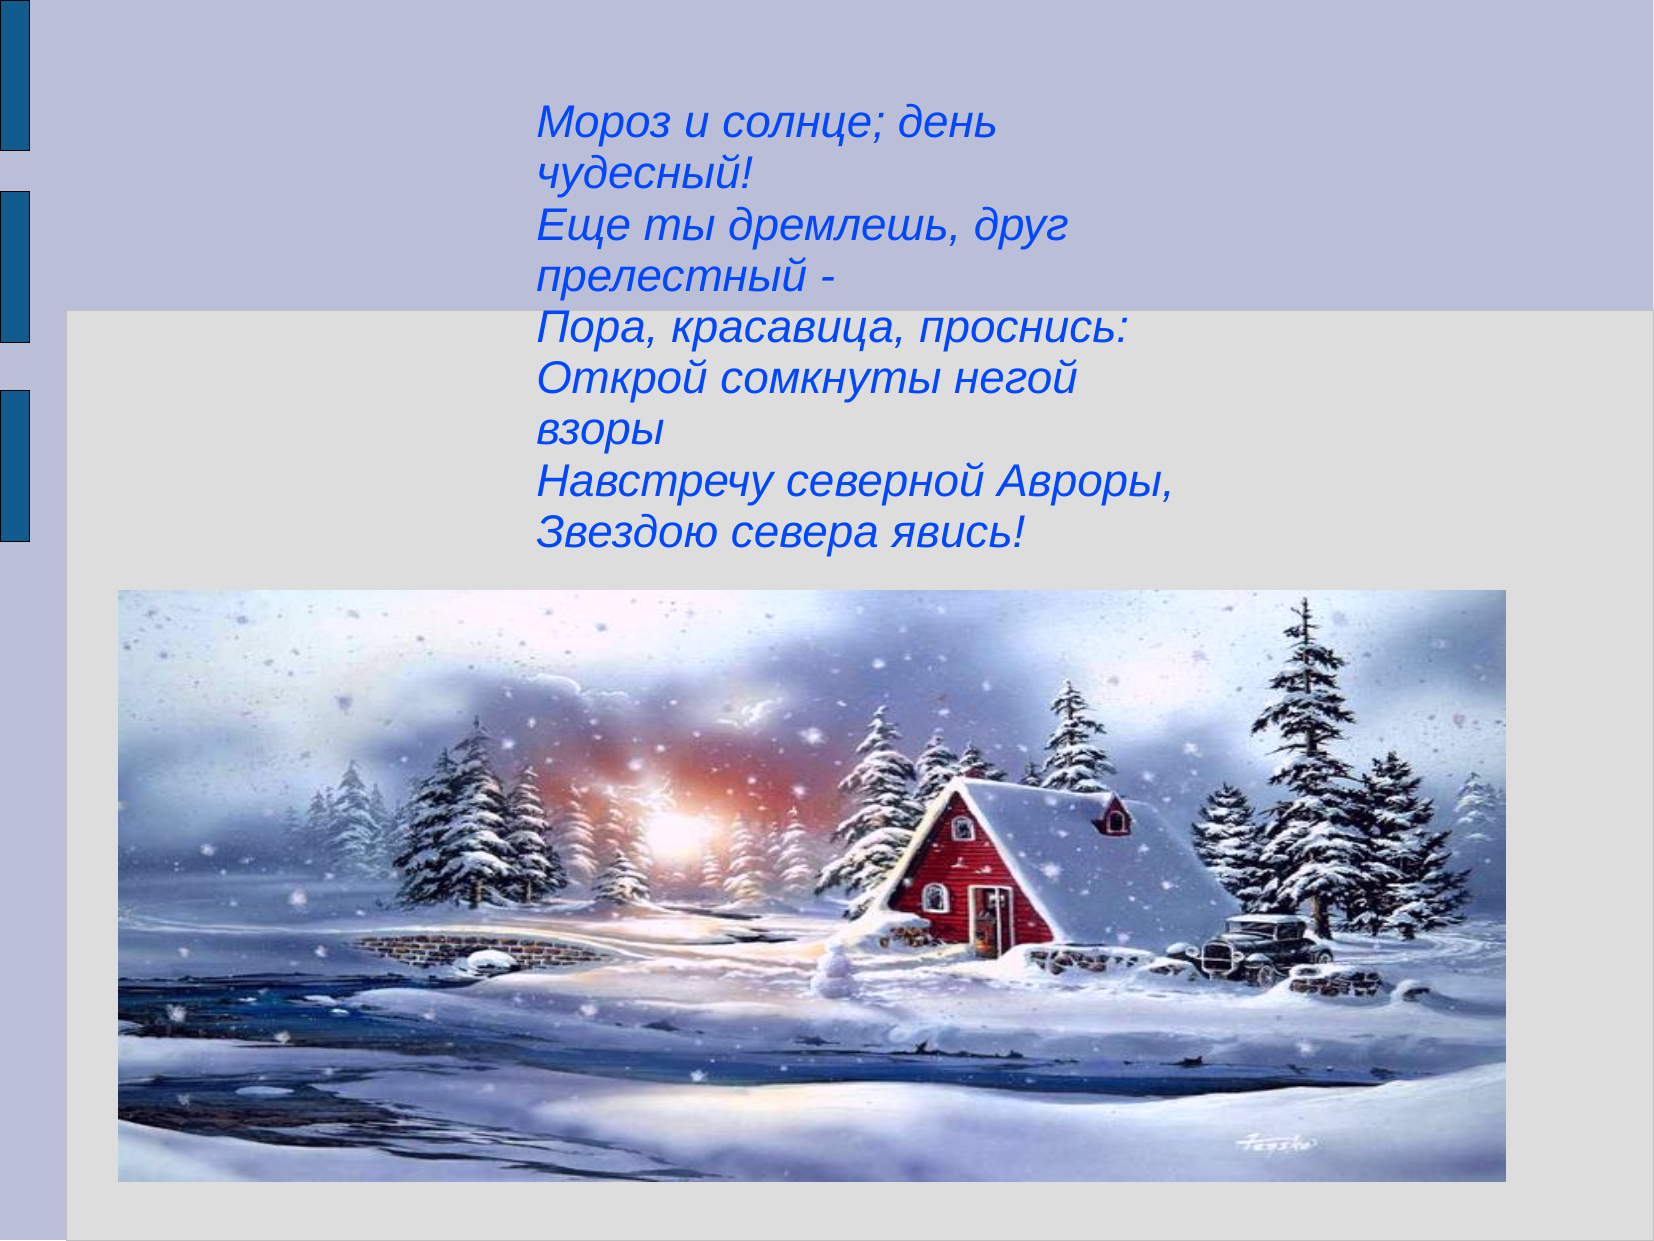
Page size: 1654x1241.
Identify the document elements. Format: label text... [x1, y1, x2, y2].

text_box Мороз и солнце; день чудесный! Еще ты дремлешь, друг прелестный - Пора, красавица, проснись: Открой сомкнуты негой взоры Навстречу северной Авроры, Звездою севера явись! [521, 88, 1211, 590]
picture [118, 590, 1506, 1182]
